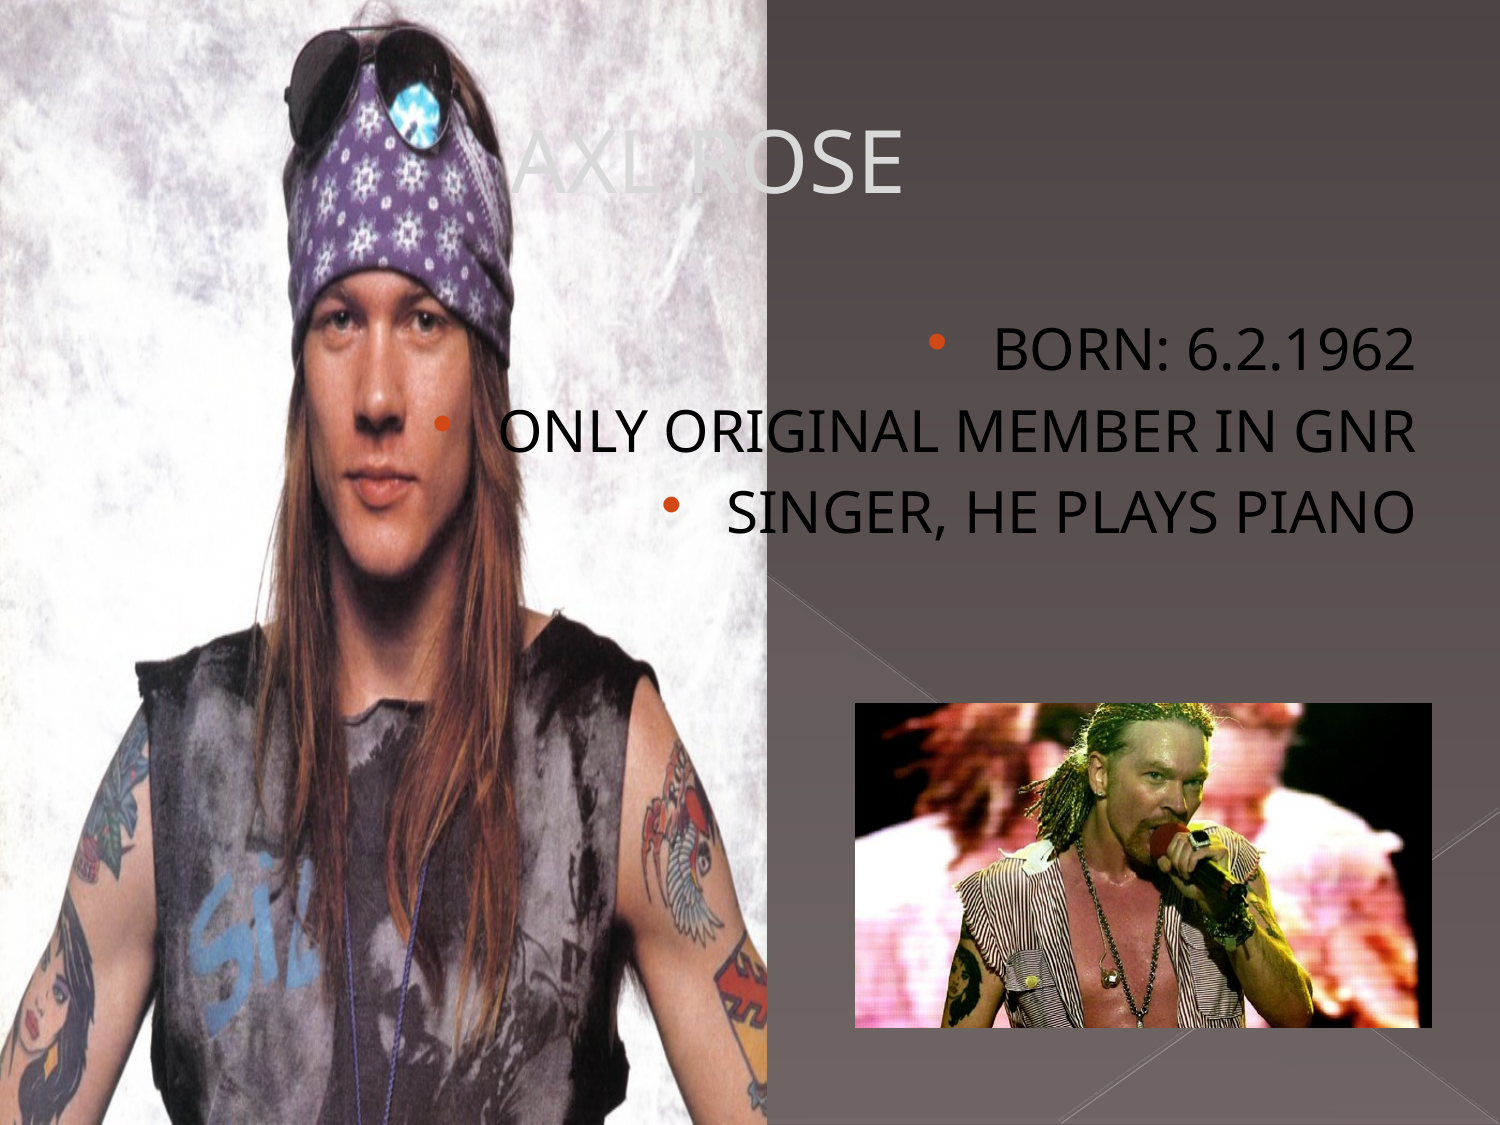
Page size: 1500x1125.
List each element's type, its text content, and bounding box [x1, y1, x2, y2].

list BORN: 6.2.1962 ONLY ORIGINAL MEMBER IN GNR SINGER, HE PLAYS PIANO [82, 304, 1432, 1055]
picture [0, 0, 767, 1125]
title AXL ROSE [75, 43, 1425, 274]
